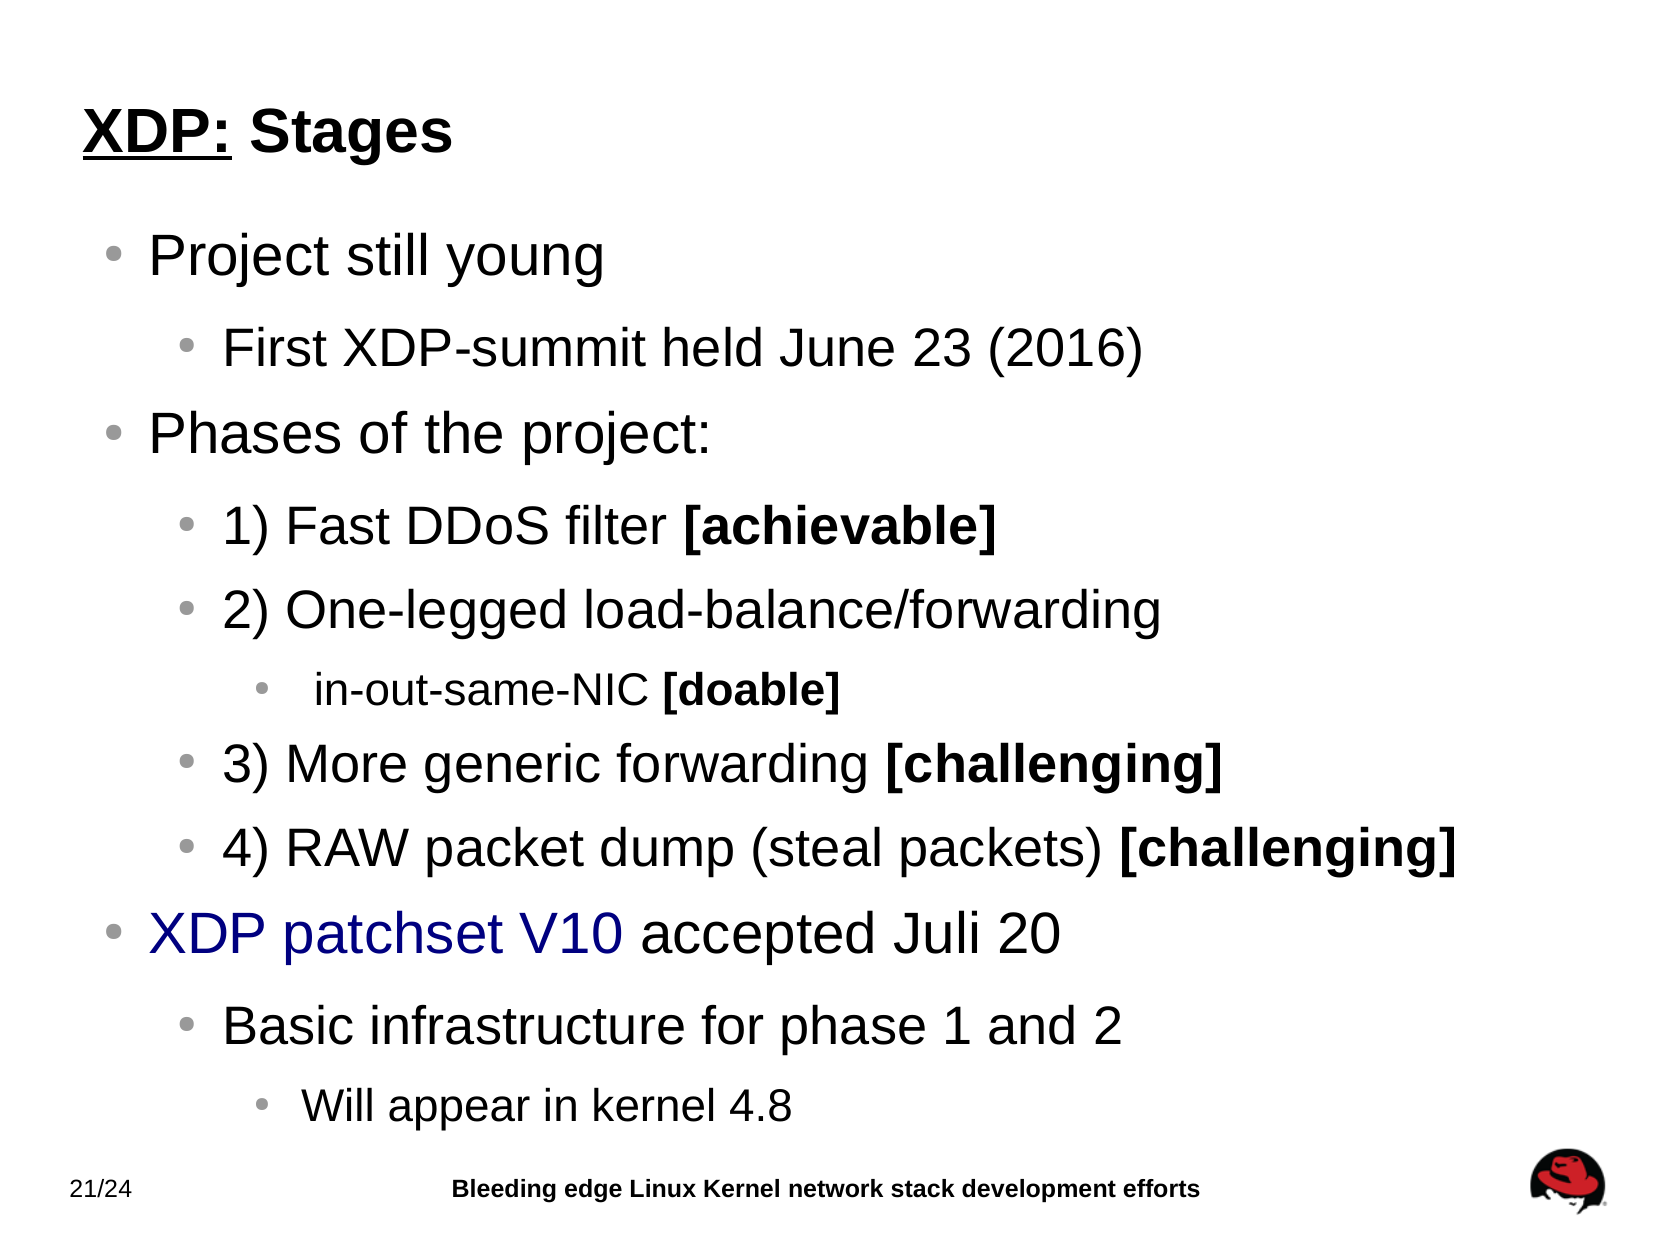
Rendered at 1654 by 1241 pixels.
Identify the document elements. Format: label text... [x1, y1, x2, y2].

list Project still young First XDP-summit held June 23 (2016) Phases of the project: 1) Fast DDoS filter [achievable] 2) One-legged load-balance/forwarding in-out-same-NIC [doable] 3) More generic forwarding [challenging] 4) RAW packet dump (steal packets) [challenging] XDP patchset V10 accepted Juli 20 Basic infrastructure for phase 1 and 2 Will appear in kernel 4.8 [88, 222, 1577, 1132]
title XDP: Stages [82, 37, 1571, 226]
picture [1529, 1146, 1613, 1224]
